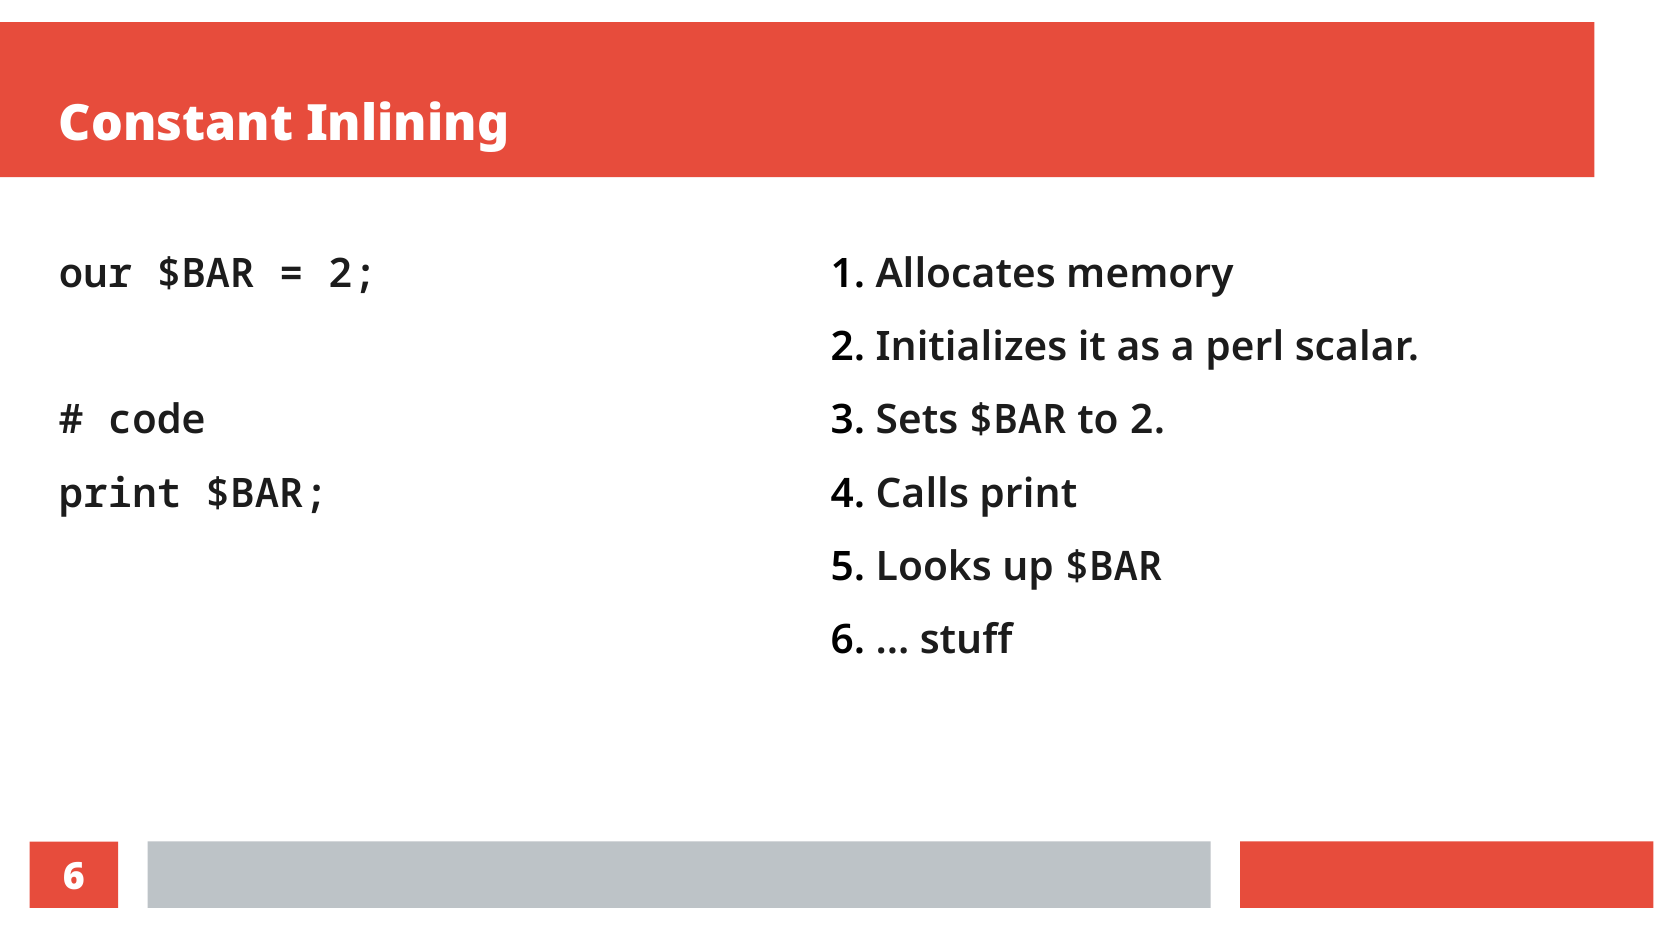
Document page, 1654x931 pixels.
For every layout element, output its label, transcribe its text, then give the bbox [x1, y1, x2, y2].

title Constant Inlining [59, 44, 1595, 156]
list our $BAR = 2; # code print $BAR; [59, 243, 794, 820]
list Allocates memory Initializes it as a perl scalar. Sets $BAR to 2. Calls print Looks up $BAR ... stuff [830, 243, 1566, 820]
